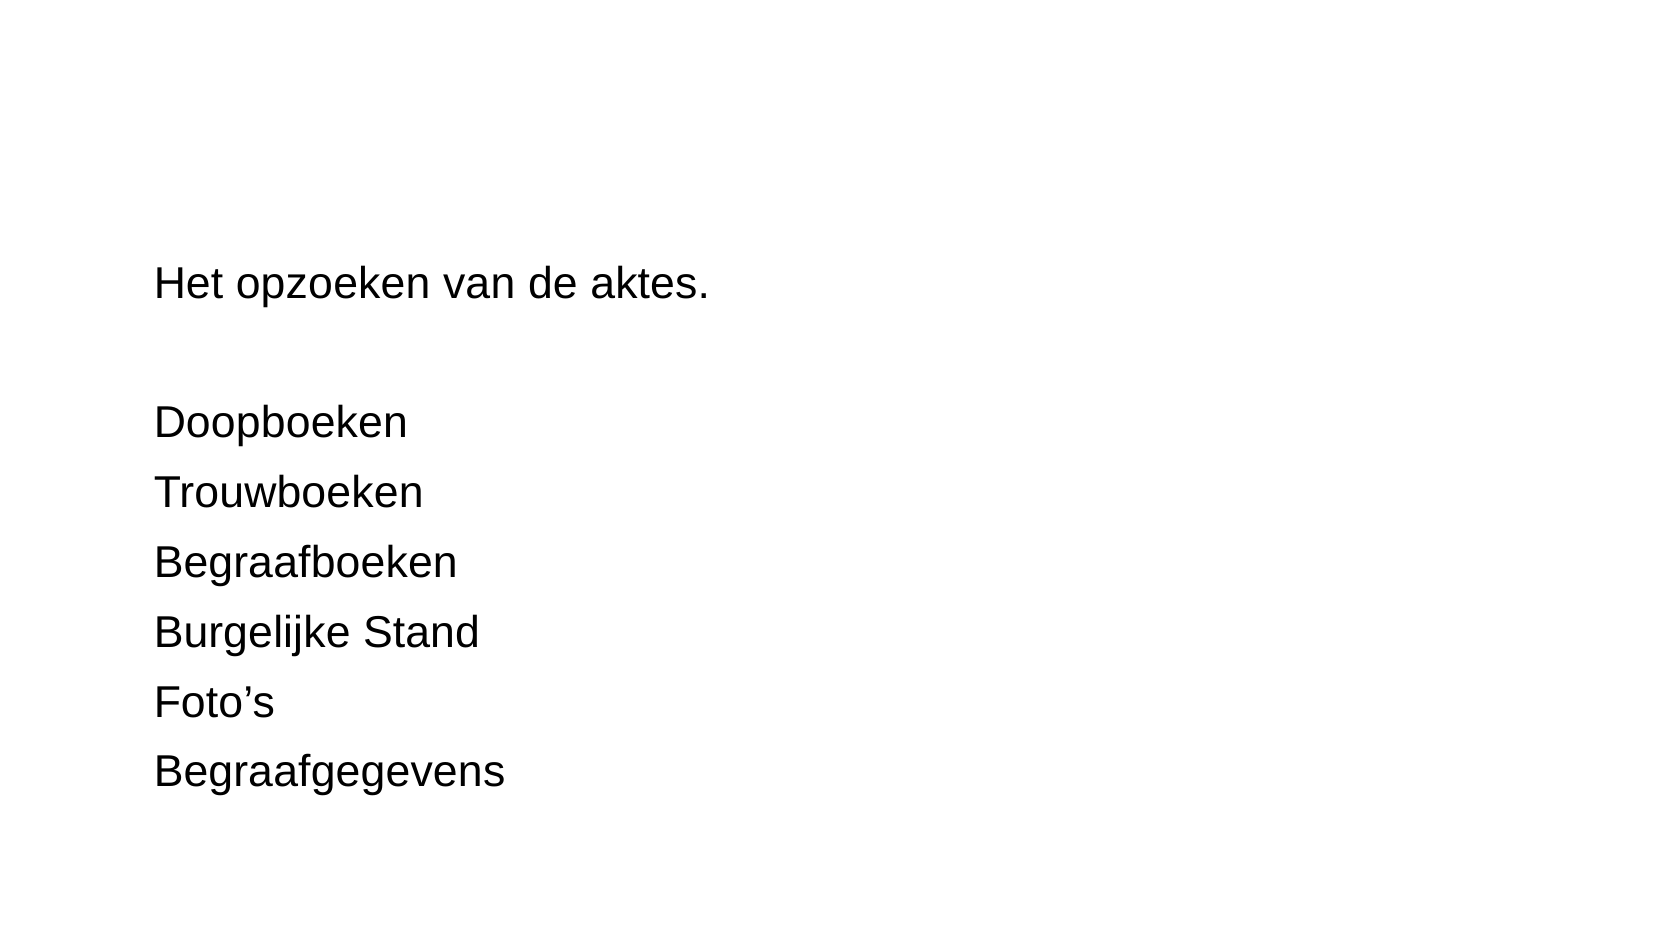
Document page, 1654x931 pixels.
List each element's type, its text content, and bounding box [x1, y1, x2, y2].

list Het opzoeken van de aktes. Doopboeken Trouwboeken Begraafboeken Burgelijke Stand Foto’s Begraafgegevens [106, 257, 1595, 798]
